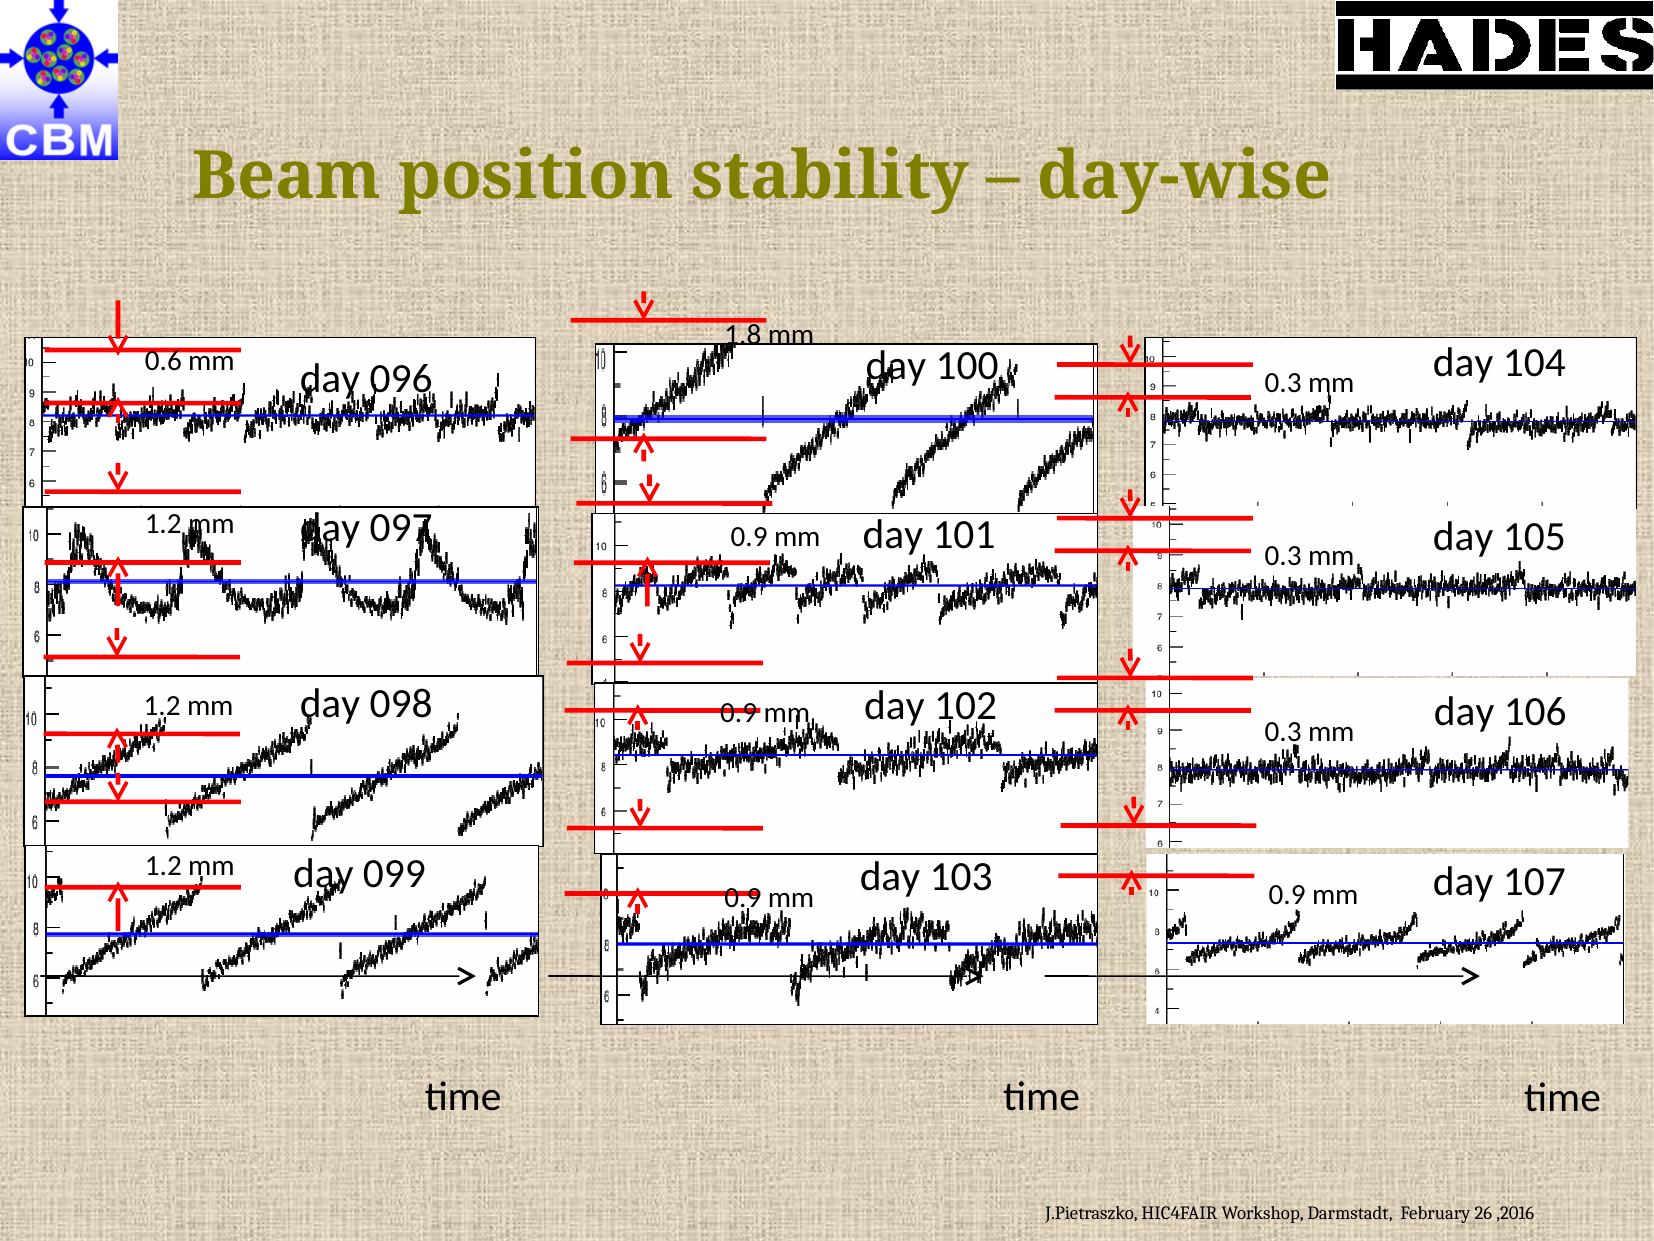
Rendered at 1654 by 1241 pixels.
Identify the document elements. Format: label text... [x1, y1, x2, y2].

text_box day 097 [285, 492, 475, 558]
text_box Beam position stability – day-wise [175, 123, 1350, 220]
text_box 0.6 mm [130, 333, 321, 384]
text_box day 107 [1418, 846, 1609, 912]
text_box 1.2 mm [130, 838, 263, 889]
text_box day 100 [850, 330, 1041, 396]
text_box time [988, 1060, 1179, 1127]
text_box 0.9 mm [1253, 867, 1387, 918]
text_box 1.8 mm [709, 307, 843, 358]
text_box day 103 [845, 841, 1036, 907]
text_box 1.2 mm [128, 678, 319, 730]
text_box 0.3 mm [1249, 528, 1383, 580]
text_box 1.2 mm [129, 496, 321, 547]
text_box day 104 [1418, 326, 1609, 393]
text_box time [410, 1060, 600, 1127]
text_box 0.3 mm [1249, 704, 1383, 755]
text_box day 101 [847, 499, 1039, 565]
text_box 0.3 mm [1249, 355, 1383, 407]
text_box 0.9 mm [705, 685, 839, 736]
text_box 0.9 mm [709, 870, 843, 921]
text_box day 106 [1419, 676, 1610, 742]
text_box time [1509, 1062, 1654, 1128]
text_box day 096 [285, 342, 475, 409]
text_box day 102 [849, 670, 1040, 736]
picture [0, 0, 1654, 1241]
text_box 0.9 mm [715, 509, 849, 560]
text_box day 098 [285, 668, 475, 734]
text_box day 105 [1418, 501, 1609, 567]
text_box day 099 [278, 837, 469, 904]
